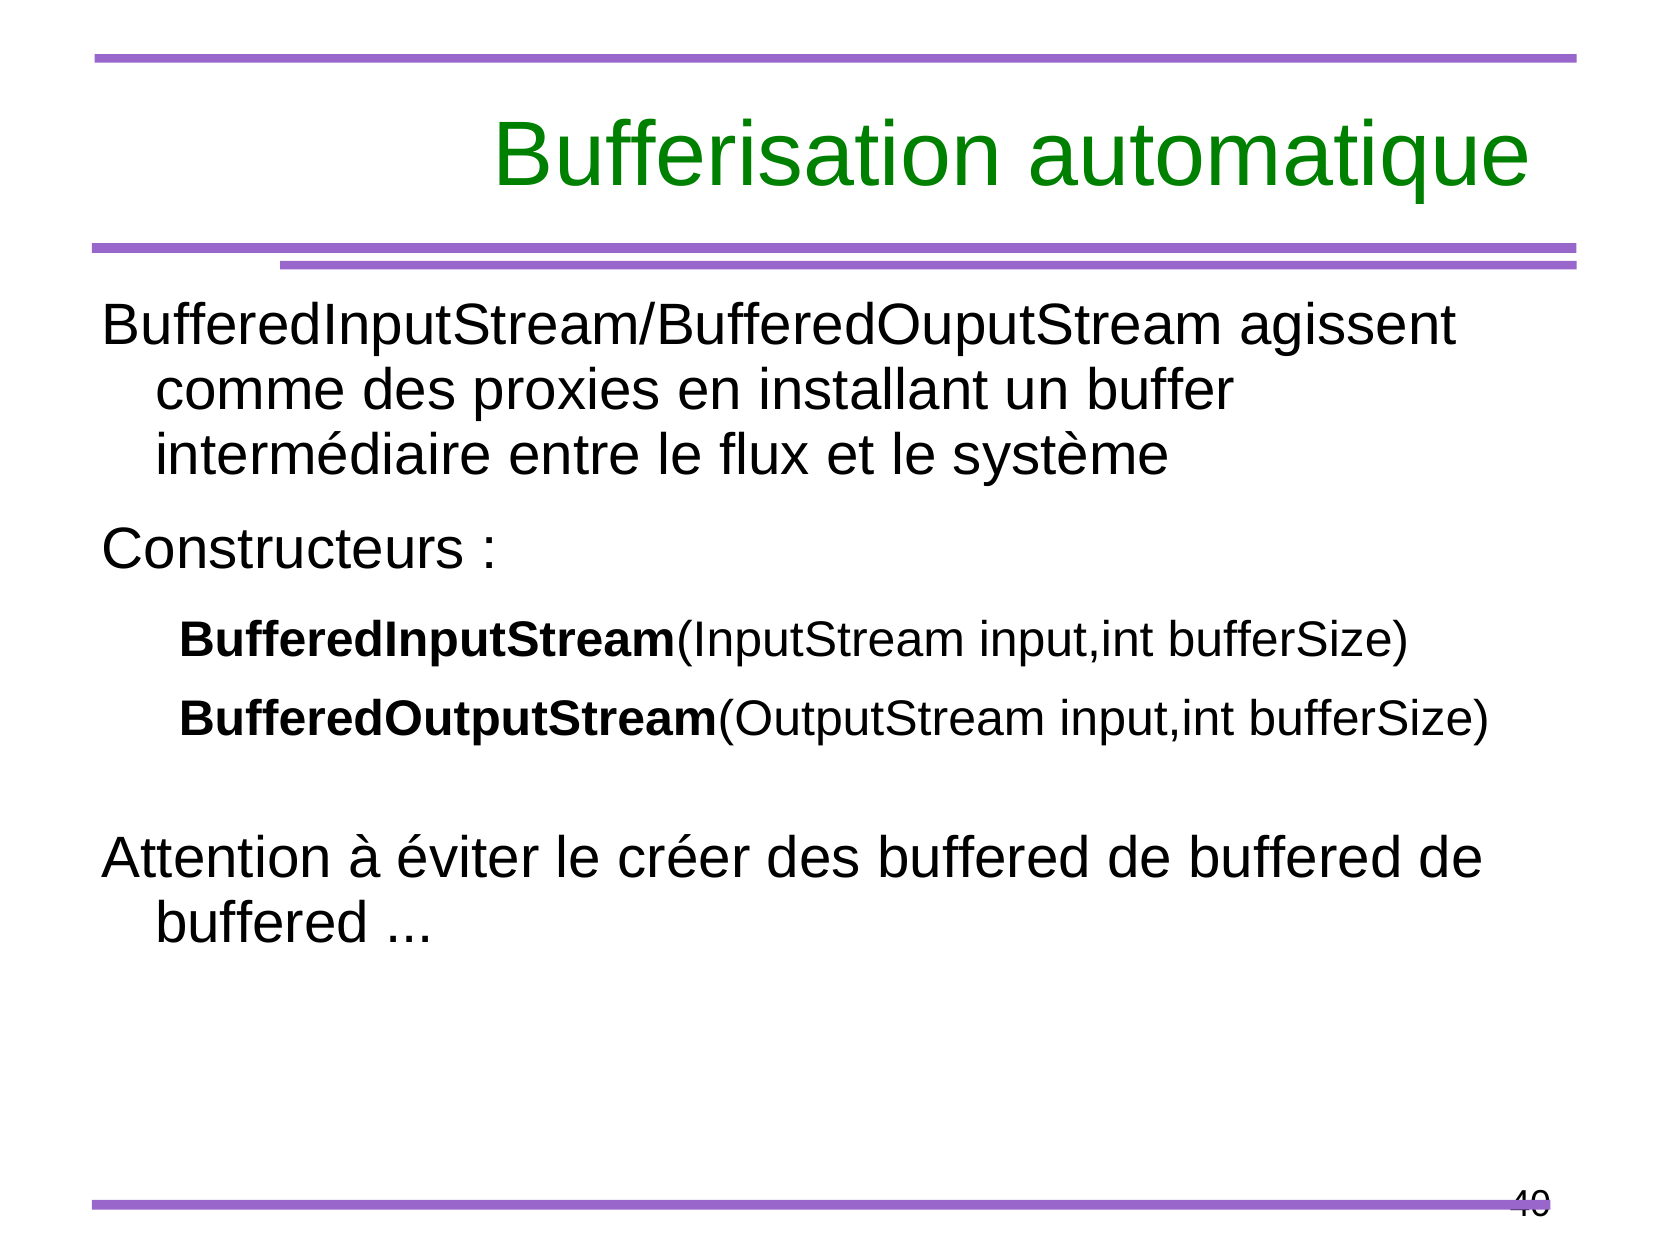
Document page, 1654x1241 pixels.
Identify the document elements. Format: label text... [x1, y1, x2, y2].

title Bufferisation automatique [121, 49, 1534, 257]
list BufferedInputStream/BufferedOuputStream agissent comme des proxies en installant un buffer intermédiaire entre le flux et le système Constructeurs : BufferedInputStream(InputStream input,int bufferSize) BufferedOutputStream(OutputStream input,int bufferSize) Attention à éviter le créer des buffered de buffered de buffered ... [84, 291, 1570, 1143]
